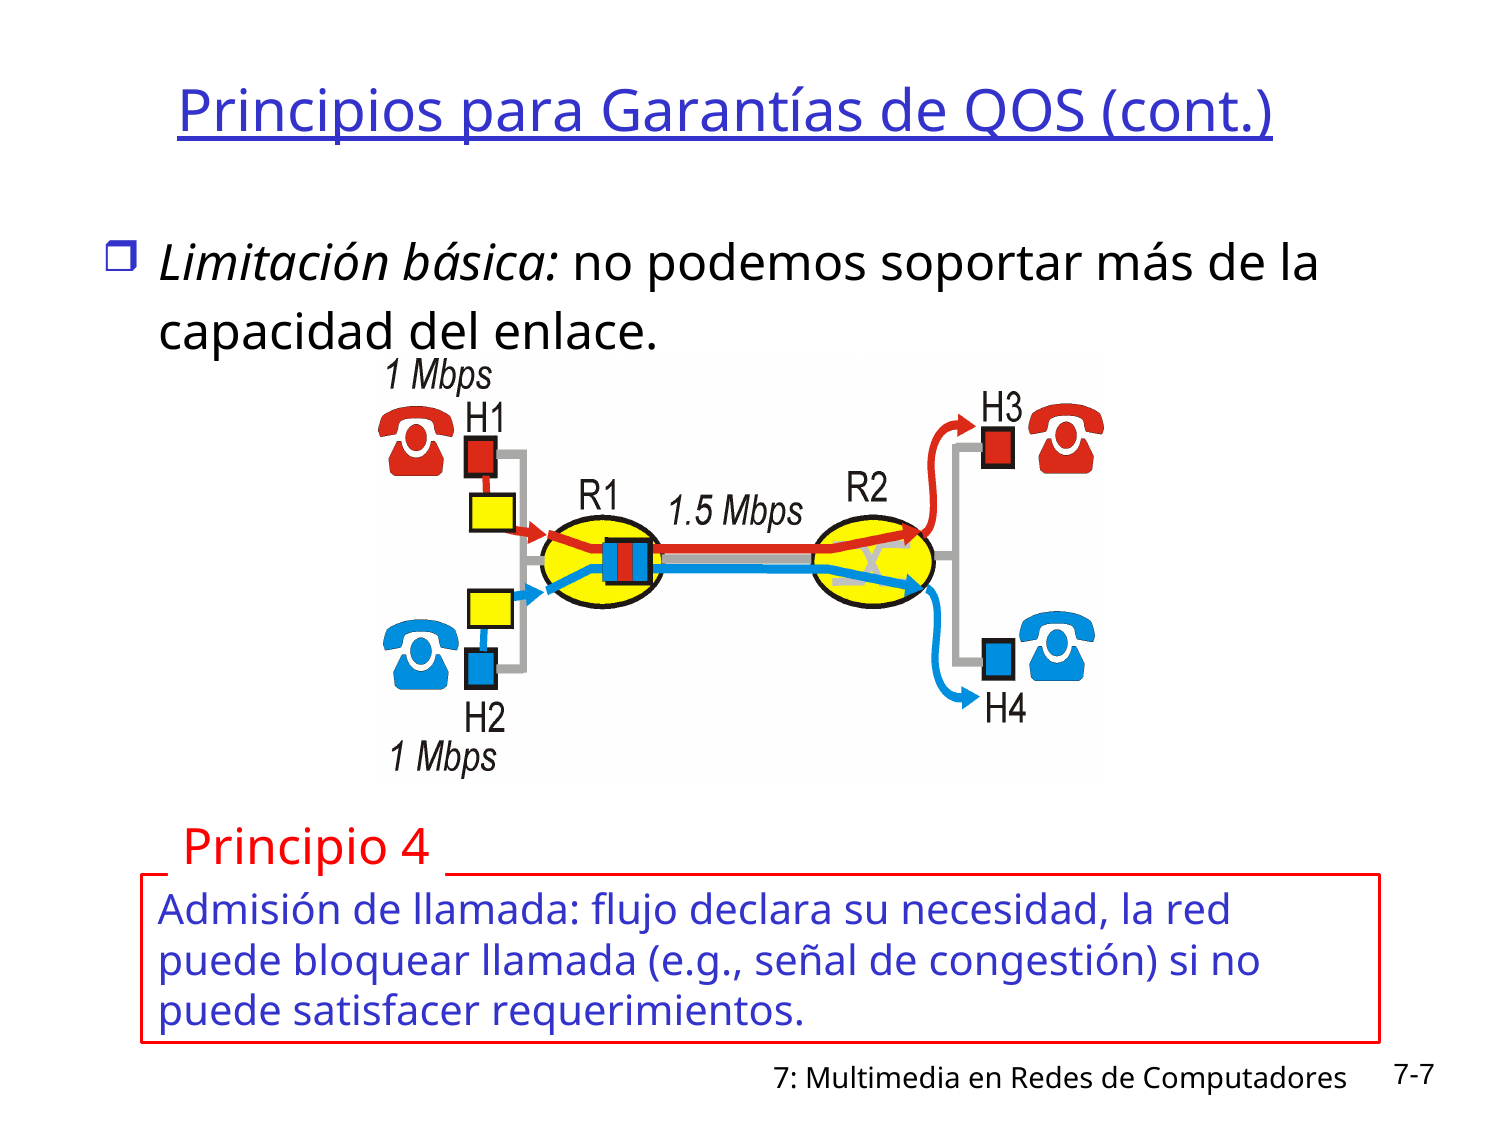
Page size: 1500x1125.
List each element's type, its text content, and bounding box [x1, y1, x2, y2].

text_box Admisión de llamada: flujo declara su necesidad, la red puede bloquear llamada (e.g., señal de congestión) si no puede satisfacer requerimientos. [141, 874, 1380, 1043]
picture [378, 358, 1104, 779]
text_box Principio 4 [167, 806, 446, 883]
list Limitación básica: no podemos soportar más de la capacidad del enlace. [87, 219, 1363, 361]
title Principios para Garantías de QOS (cont.) [87, 37, 1363, 181]
